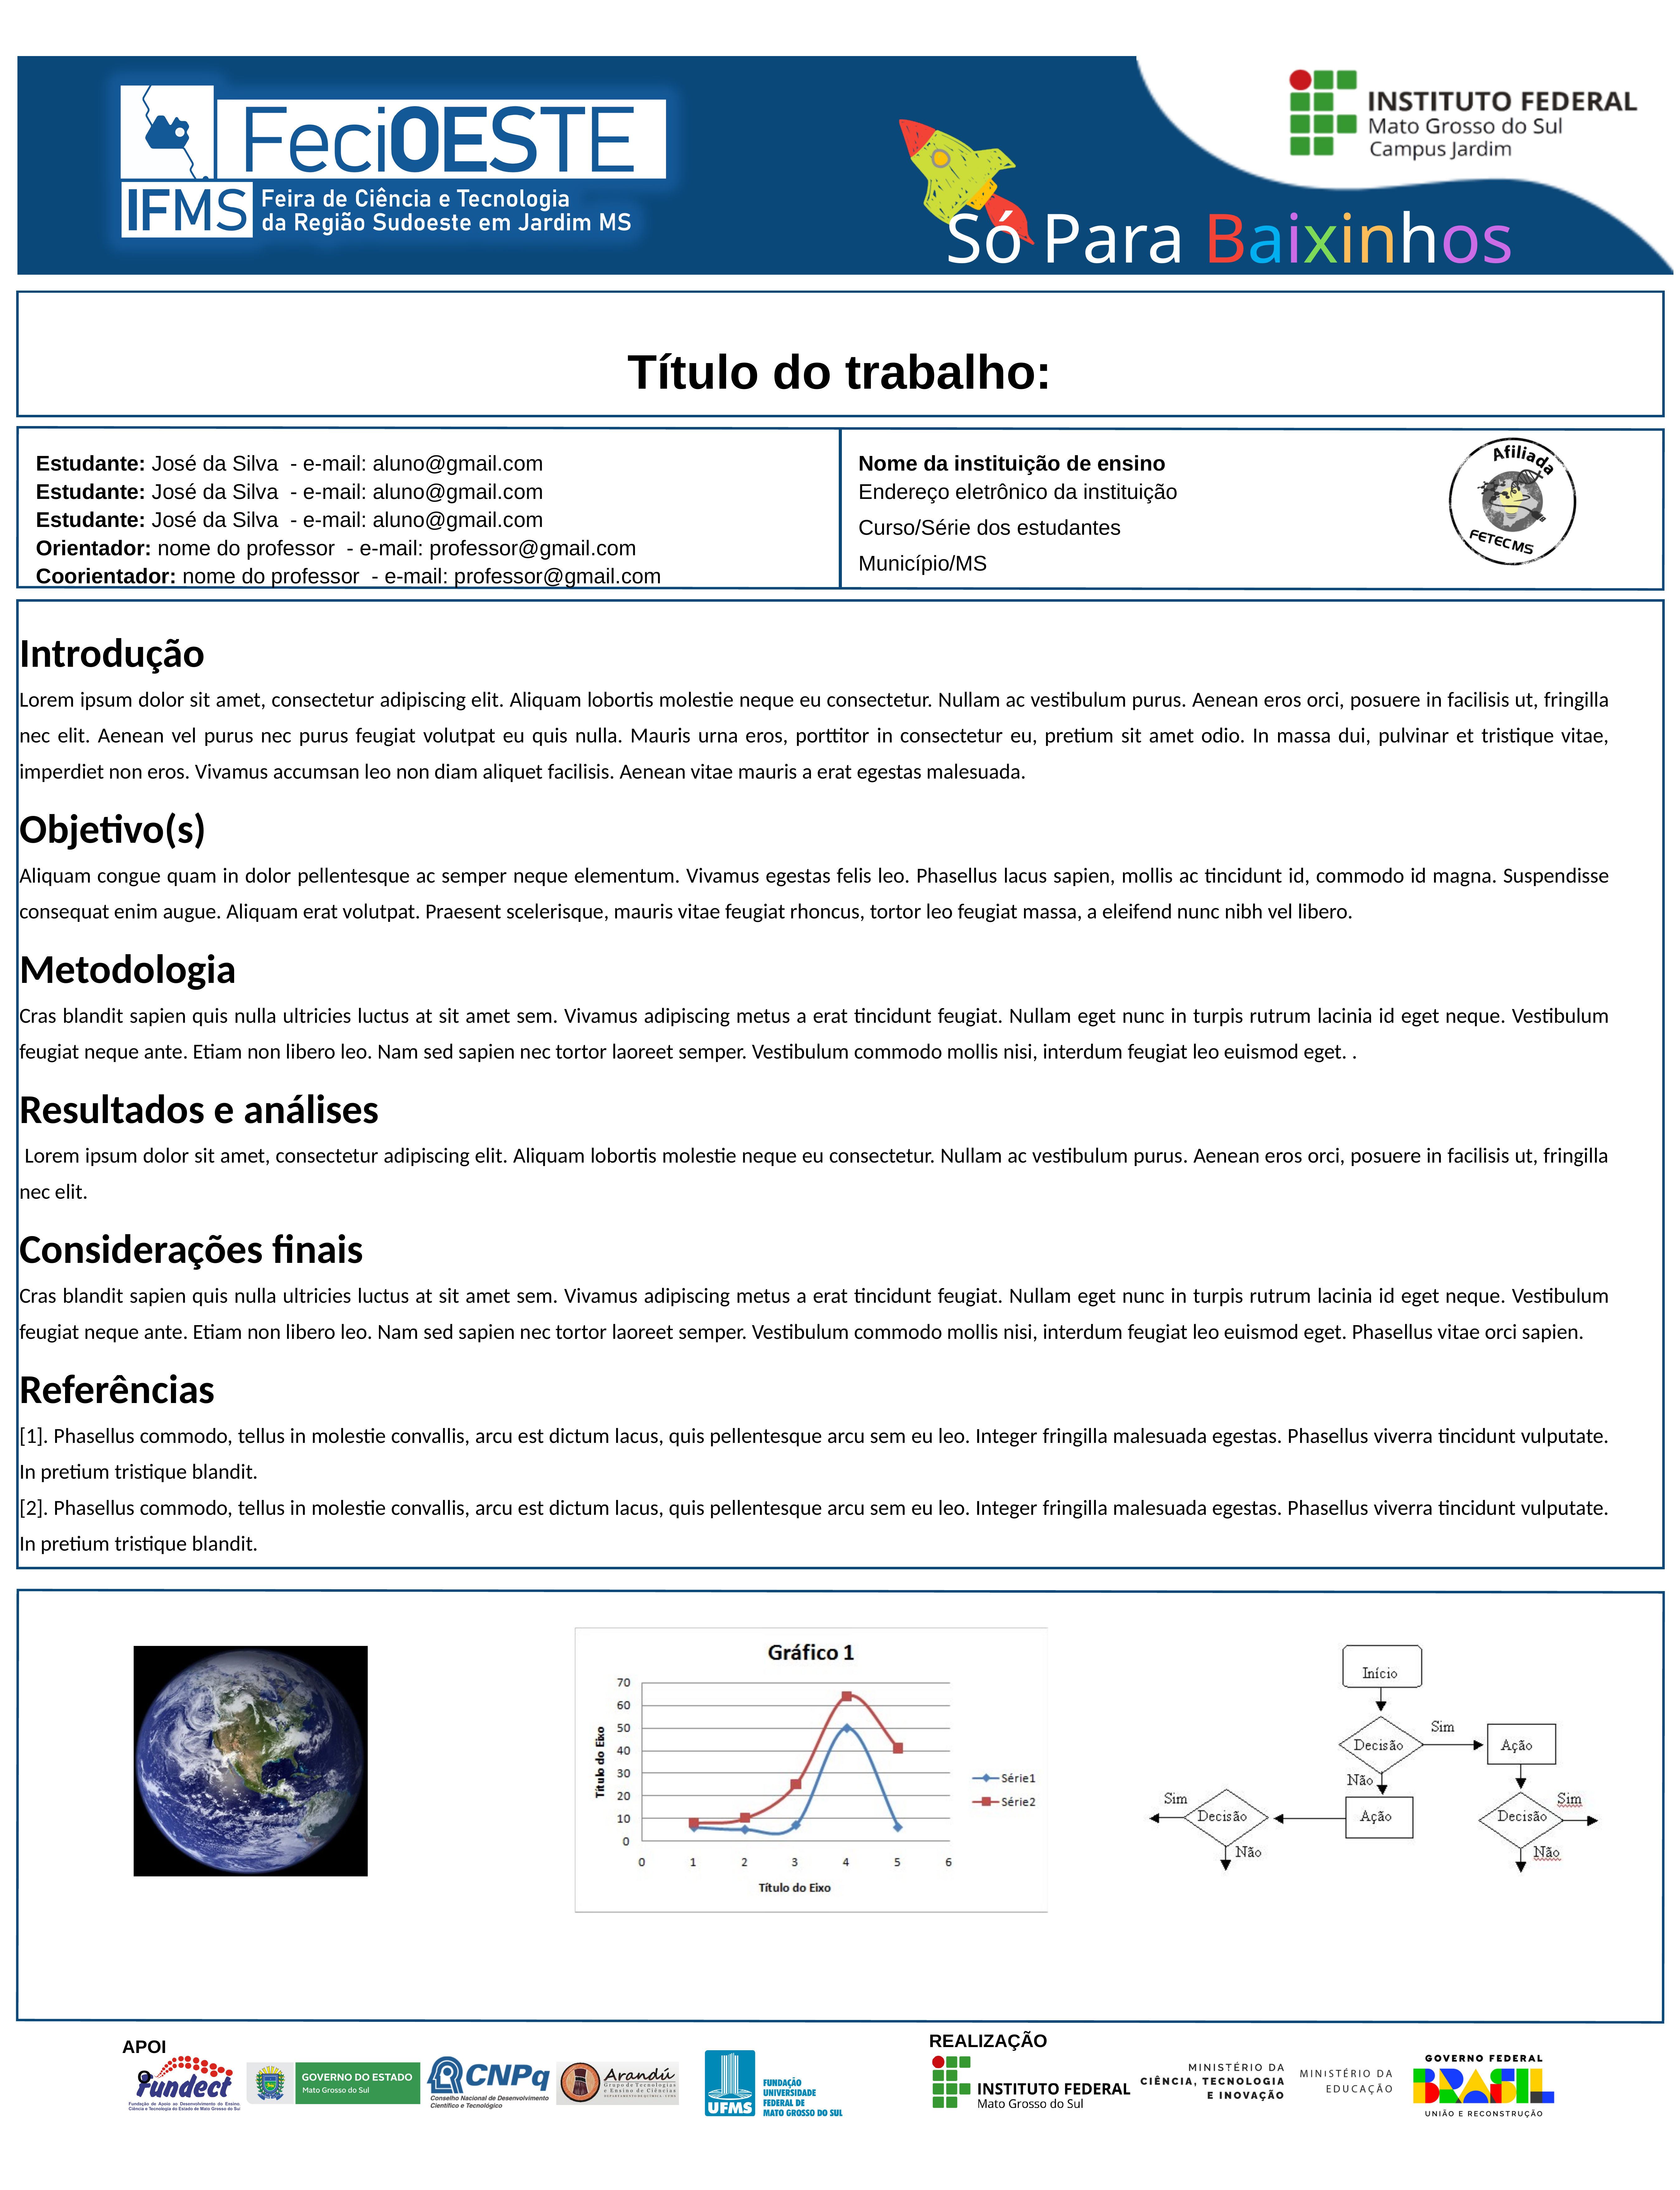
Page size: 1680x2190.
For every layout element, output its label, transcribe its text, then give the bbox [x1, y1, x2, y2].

text_box Nome da instituição de ensino [858, 439, 1558, 467]
text_box Estudante: José da Silva - e-mail: aluno@gmail.com [36, 439, 736, 467]
text_box Só Para Baixinhos [740, 162, 1680, 277]
text_box [427, 2056, 550, 2110]
text_box Estudante: José da Silva - e-mail: aluno@gmail.com [428, 457, 443, 467]
text_box Orientador: nome do professor - e-mail: professor@gmail.com [36, 524, 736, 552]
text_box Endereço eletrônico da instituição Curso/Série dos estudantes Município/MS [858, 467, 1558, 575]
text_box Orientador: nome do professor - e-mail: professor@gmail.com [521, 541, 536, 552]
text_box [246, 2062, 421, 2104]
text_box Introdução Lorem ipsum dolor sit amet, consectetur adipiscing elit. Aliquam lobortis molestie neque eu consectetur. Nullam ac vestibulum purus. Aenean eros orci, posuere in facilisis ut, fringilla nec elit. Aenean vel purus nec purus feugiat volutpat eu quis nulla. Mauris urna eros, porttitor in consectetur eu, pretium sit amet odio. In massa dui, pulvinar et tristique vitae, imperdiet non eros. Vivamus accumsan leo non diam aliquet facilisis. Aenean vitae mauris a erat egestas malesuada. Objetivo(s) Aliquam congue quam in dolor pellentesque ac semper neque elementum. Vivamus egestas felis leo. Phasellus lacus sapien, mollis ac tincidunt id, commodo id magna. Suspendisse consequat enim augue. Aliquam erat volutpat. Praesent scelerisque, mauris vitae feugiat rhoncus, tortor leo feugiat massa, a eleifend nunc nibh vel libero. Metodologia Cras blandit sapien quis nulla ultricies luctus at sit amet sem. Vivamus adipiscing metus a erat tincidunt feugiat. Nullam eget nunc in turpis rutrum lacinia id eget neque. Vestibulum feugiat neque ante. Etiam non libero leo. Nam sed sapien nec tortor laoreet semper. Vestibulum commodo mollis nisi, interdum feugiat leo euismod eget. . Resultados e análises Lorem ipsum dolor sit amet, consectetur adipiscing elit. Aliquam lobortis molestie neque eu consectetur. Nullam ac vestibulum purus. Aenean eros orci, posuere in facilisis ut, fringilla nec elit. Considerações finais Cras blandit sapien quis nulla ultricies luctus at sit amet sem. Vivamus adipiscing metus a erat tincidunt feugiat. Nullam eget nunc in turpis rutrum lacinia id eget neque. Vestibulum feugiat neque ante. Etiam non libero leo. Nam sed sapien nec tortor laoreet semper. Vestibulum commodo mollis nisi, interdum feugiat leo euismod eget. Phasellus vitae orci sapien. Referências [1]. Phasellus commodo, tellus in molestie convallis, arcu est dictum lacus, quis pellentesque arcu sem eu leo. Integer fringilla malesuada egestas. Phasellus viverra tincidunt vulputate. In pretium tristique blandit. [2]. Phasellus commodo, tellus in molestie convallis, arcu est dictum lacus, quis pellentesque arcu sem eu leo. Integer fringilla malesuada egestas. Phasellus viverra tincidunt vulputate. In pretium tristique blandit. [19, 1568, 1612, 1591]
text_box [17, 292, 1663, 416]
text_box [129, 2056, 240, 2111]
text_box [705, 2050, 842, 2116]
text_box [556, 2062, 679, 2105]
text_box APOIO [115, 2026, 173, 2087]
text_box Título do trabalho: [627, 317, 1053, 399]
text_box [17, 55, 1136, 275]
text_box [17, 600, 1663, 1568]
text_box Estudante: José da Silva - e-mail: aluno@gmail.com [428, 485, 443, 495]
text_box Estudante: José da Silva - e-mail: aluno@gmail.com [428, 513, 443, 524]
text_box Estudante: José da Silva - e-mail: aluno@gmail.com [36, 495, 736, 524]
text_box [17, 1590, 1664, 2145]
picture [1136, 56, 1673, 162]
text_box Coorientador: nome do professor - e-mail: professor@gmail.com [36, 552, 736, 588]
text_box Estudante: José da Silva - e-mail: aluno@gmail.com [36, 467, 736, 495]
text_box REALIZAÇÃO [920, 2021, 1057, 2051]
text_box [17, 427, 1663, 590]
